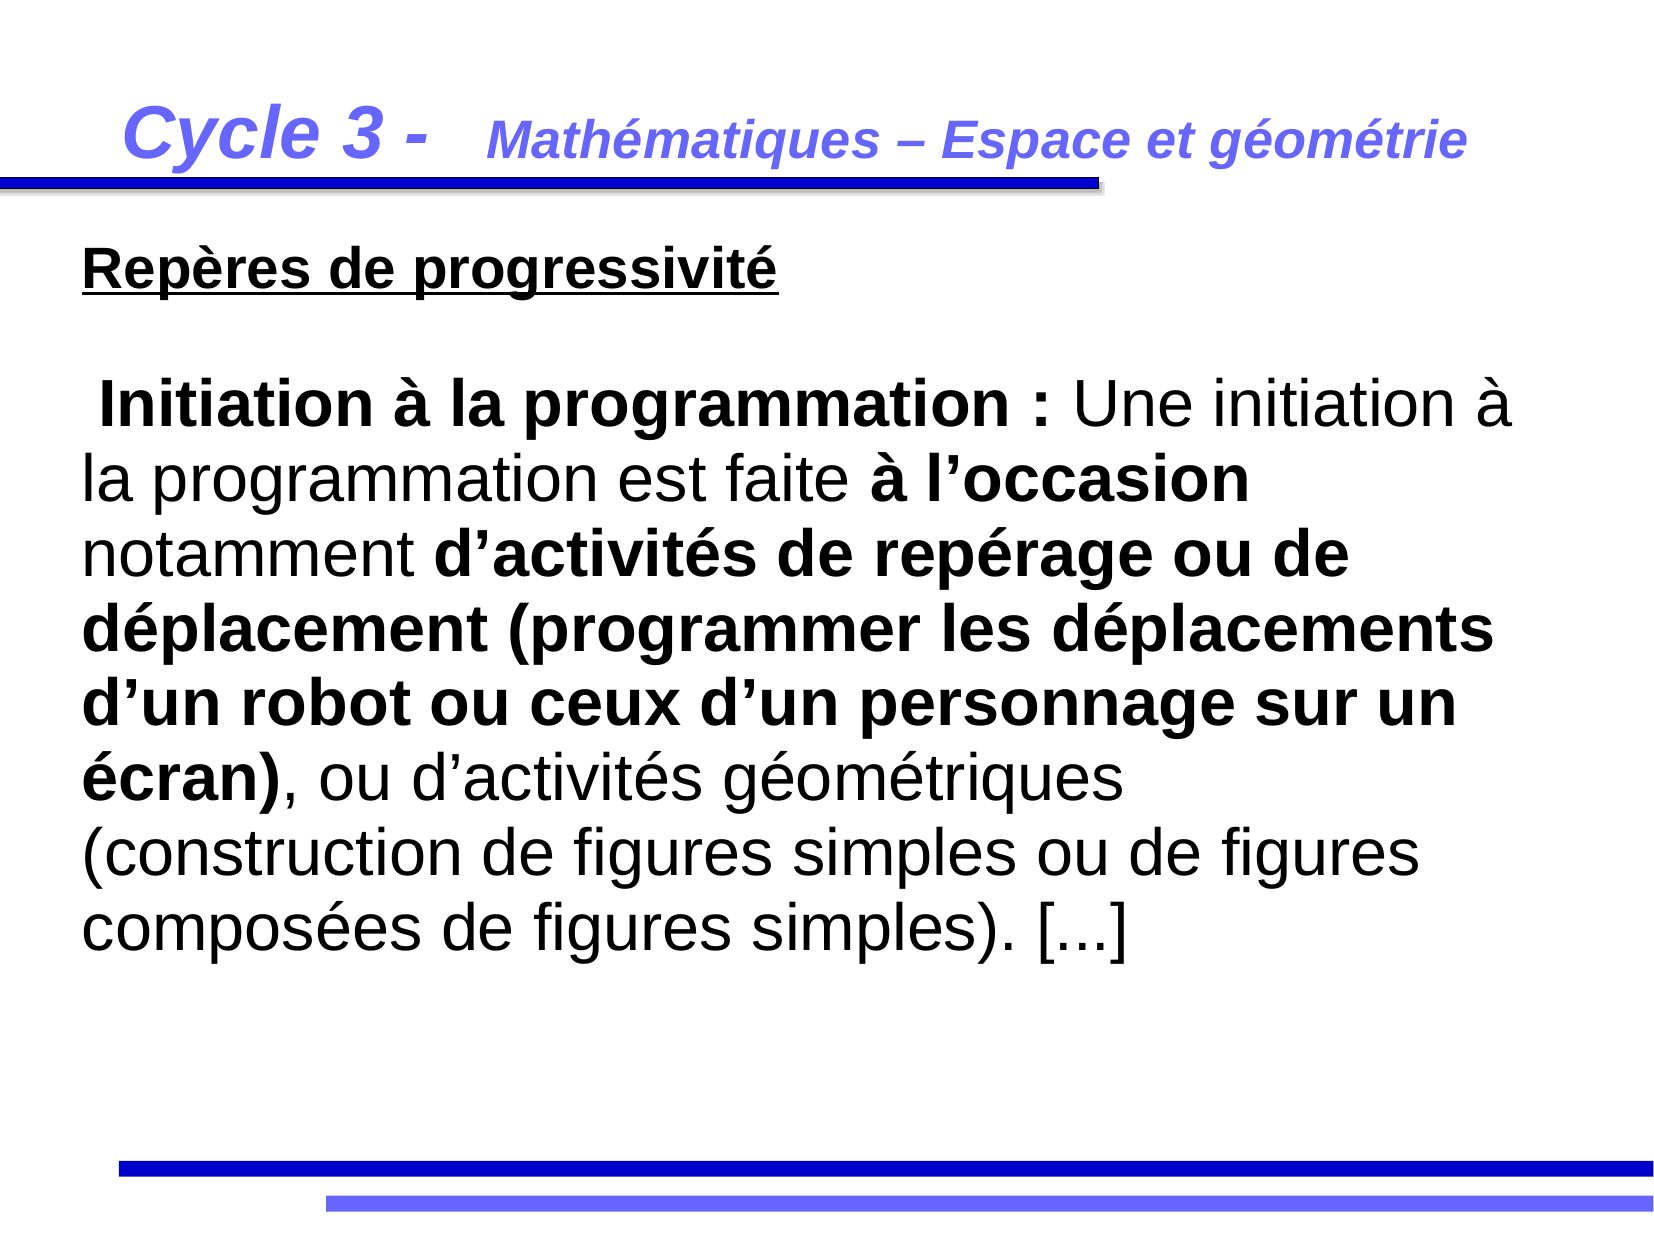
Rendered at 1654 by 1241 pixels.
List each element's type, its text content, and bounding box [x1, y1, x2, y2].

text_box Repères de progressivité Initiation à la programmation : Une initiation à la programmation est faite à l’occasion notamment d’activités de repérage ou de déplacement (programmer les déplacements d’un robot ou ceux d’un personnage sur un écran), ou d’activités géométriques (construction de figures simples ou de figures composées de figures simples). [...] [81, 236, 1523, 1105]
text_box [0, 177, 1099, 189]
title Cycle 3 - Mathématiques – Espace et géométrie [121, 28, 1534, 236]
